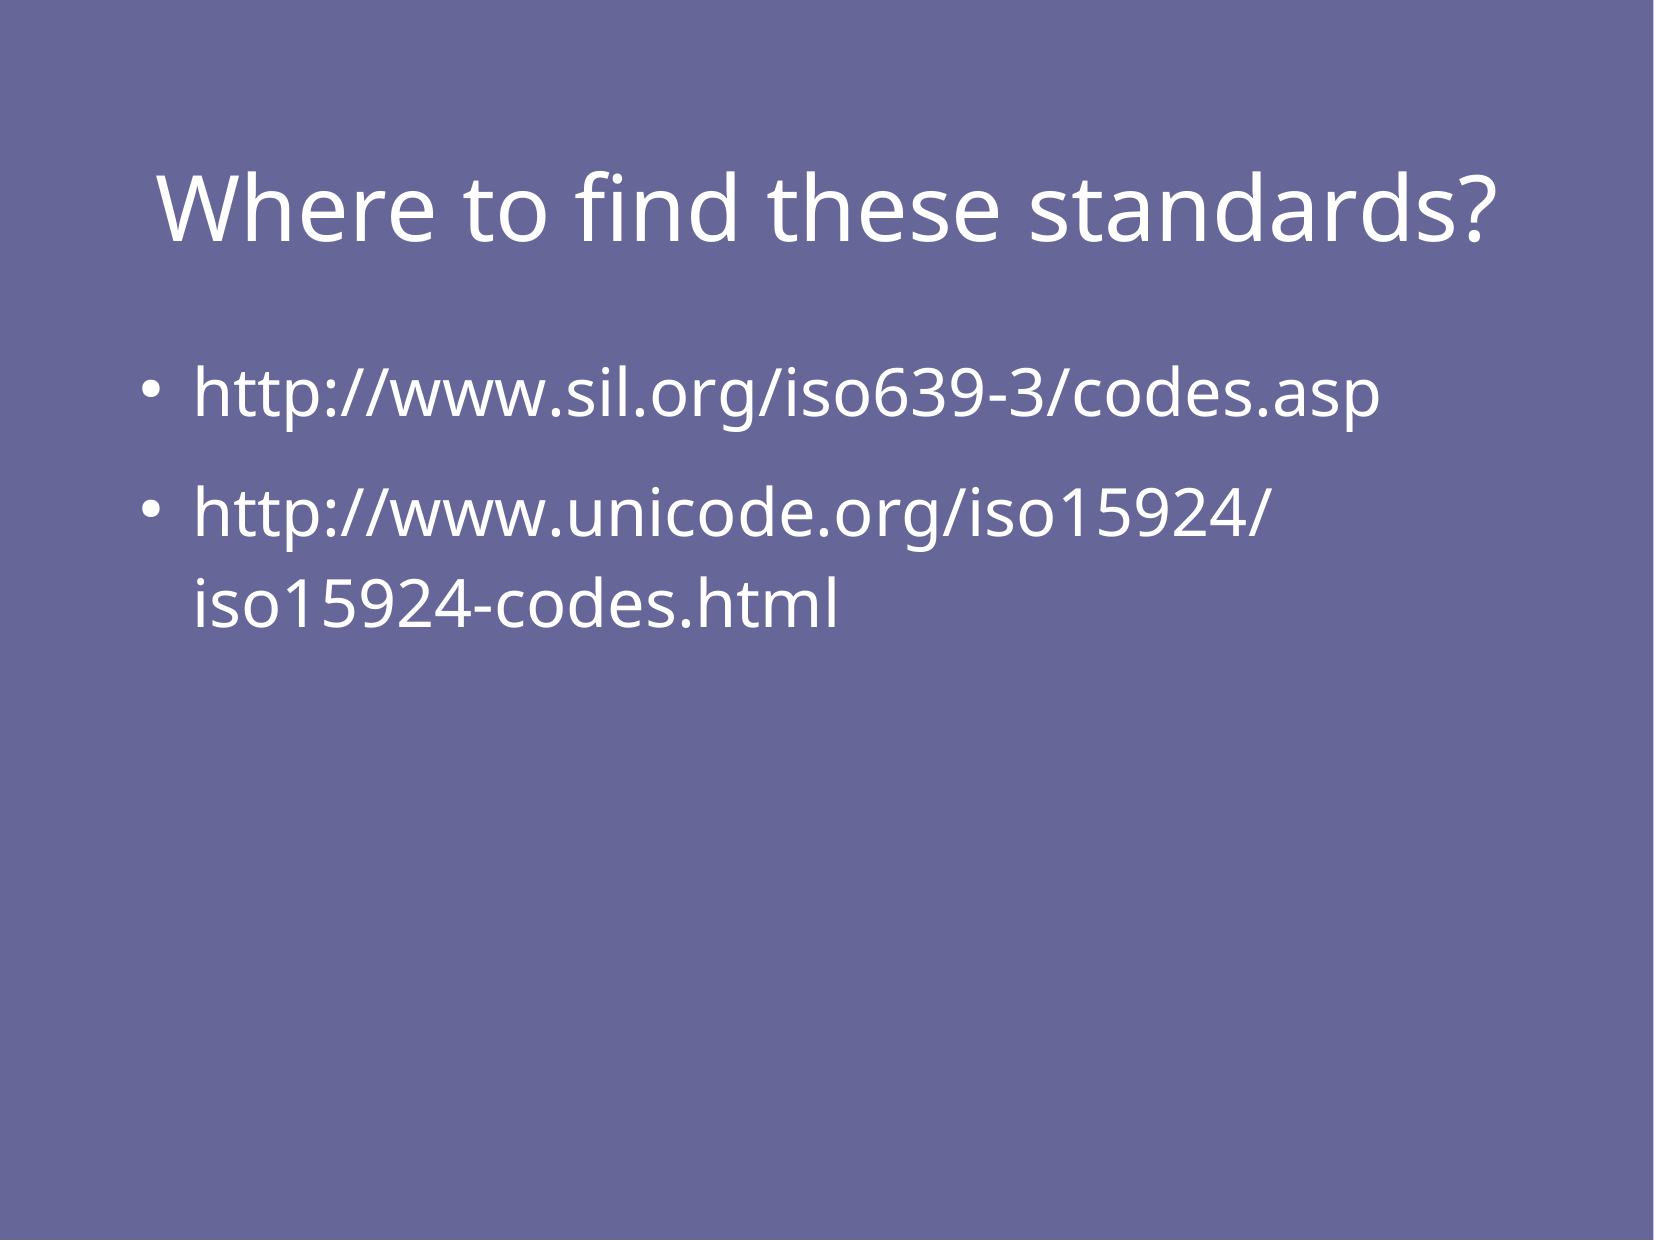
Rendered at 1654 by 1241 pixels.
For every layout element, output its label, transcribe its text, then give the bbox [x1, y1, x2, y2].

title Where to find these standards? [121, 102, 1534, 310]
list http://www.sil.org/iso639-3/codes.asp http://www.unicode.org/iso15924/iso15924-codes.html [121, 344, 1534, 1127]
